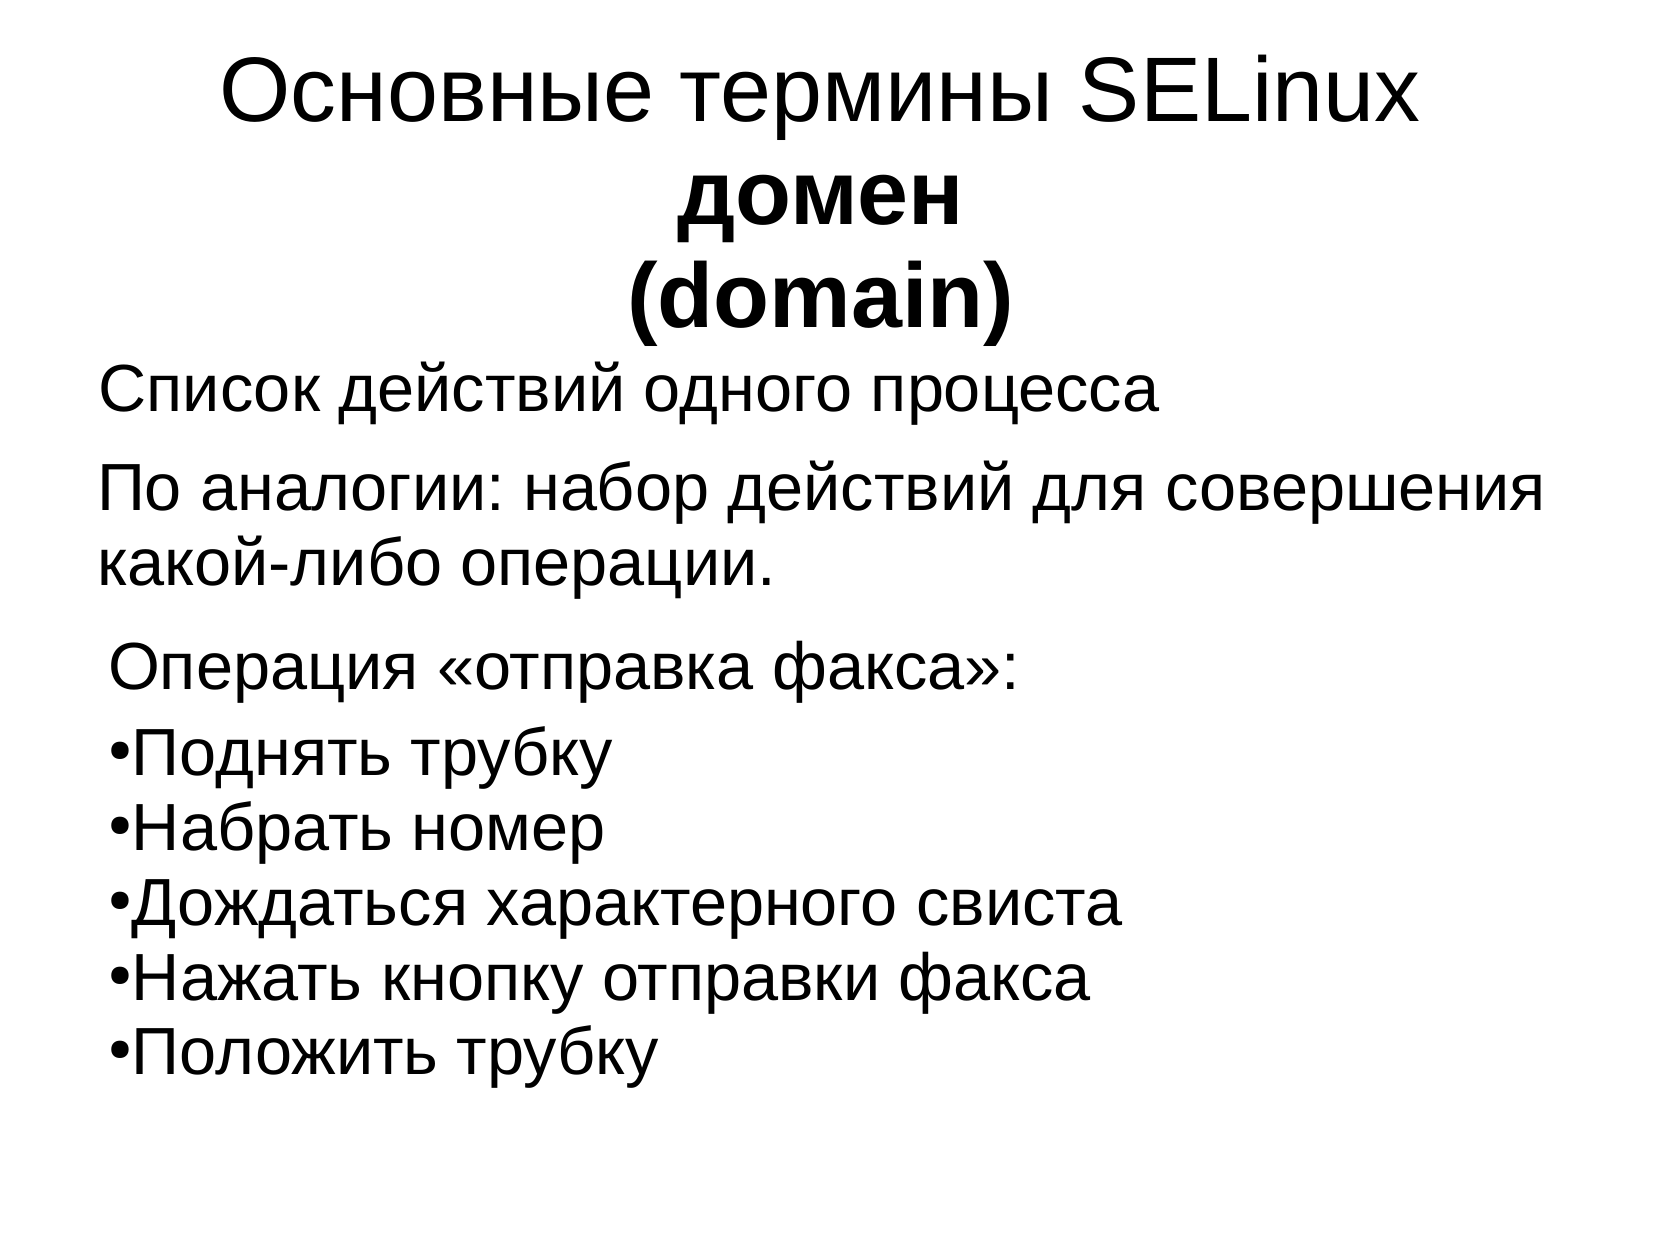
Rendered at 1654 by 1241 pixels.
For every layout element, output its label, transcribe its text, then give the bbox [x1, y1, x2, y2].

text_box Операция «отправка факса»: Поднять трубку Набрать номер Дождаться характерного свиста Нажать кнопку отправки факса Положить трубку [93, 621, 1570, 1097]
text_box По аналогии: набор действий для совершения какой-либо операции. [82, 442, 1565, 608]
text_box Список действий одного процесса [83, 344, 1502, 492]
title Основные термины SELinux домен (domain) [76, 38, 1565, 347]
